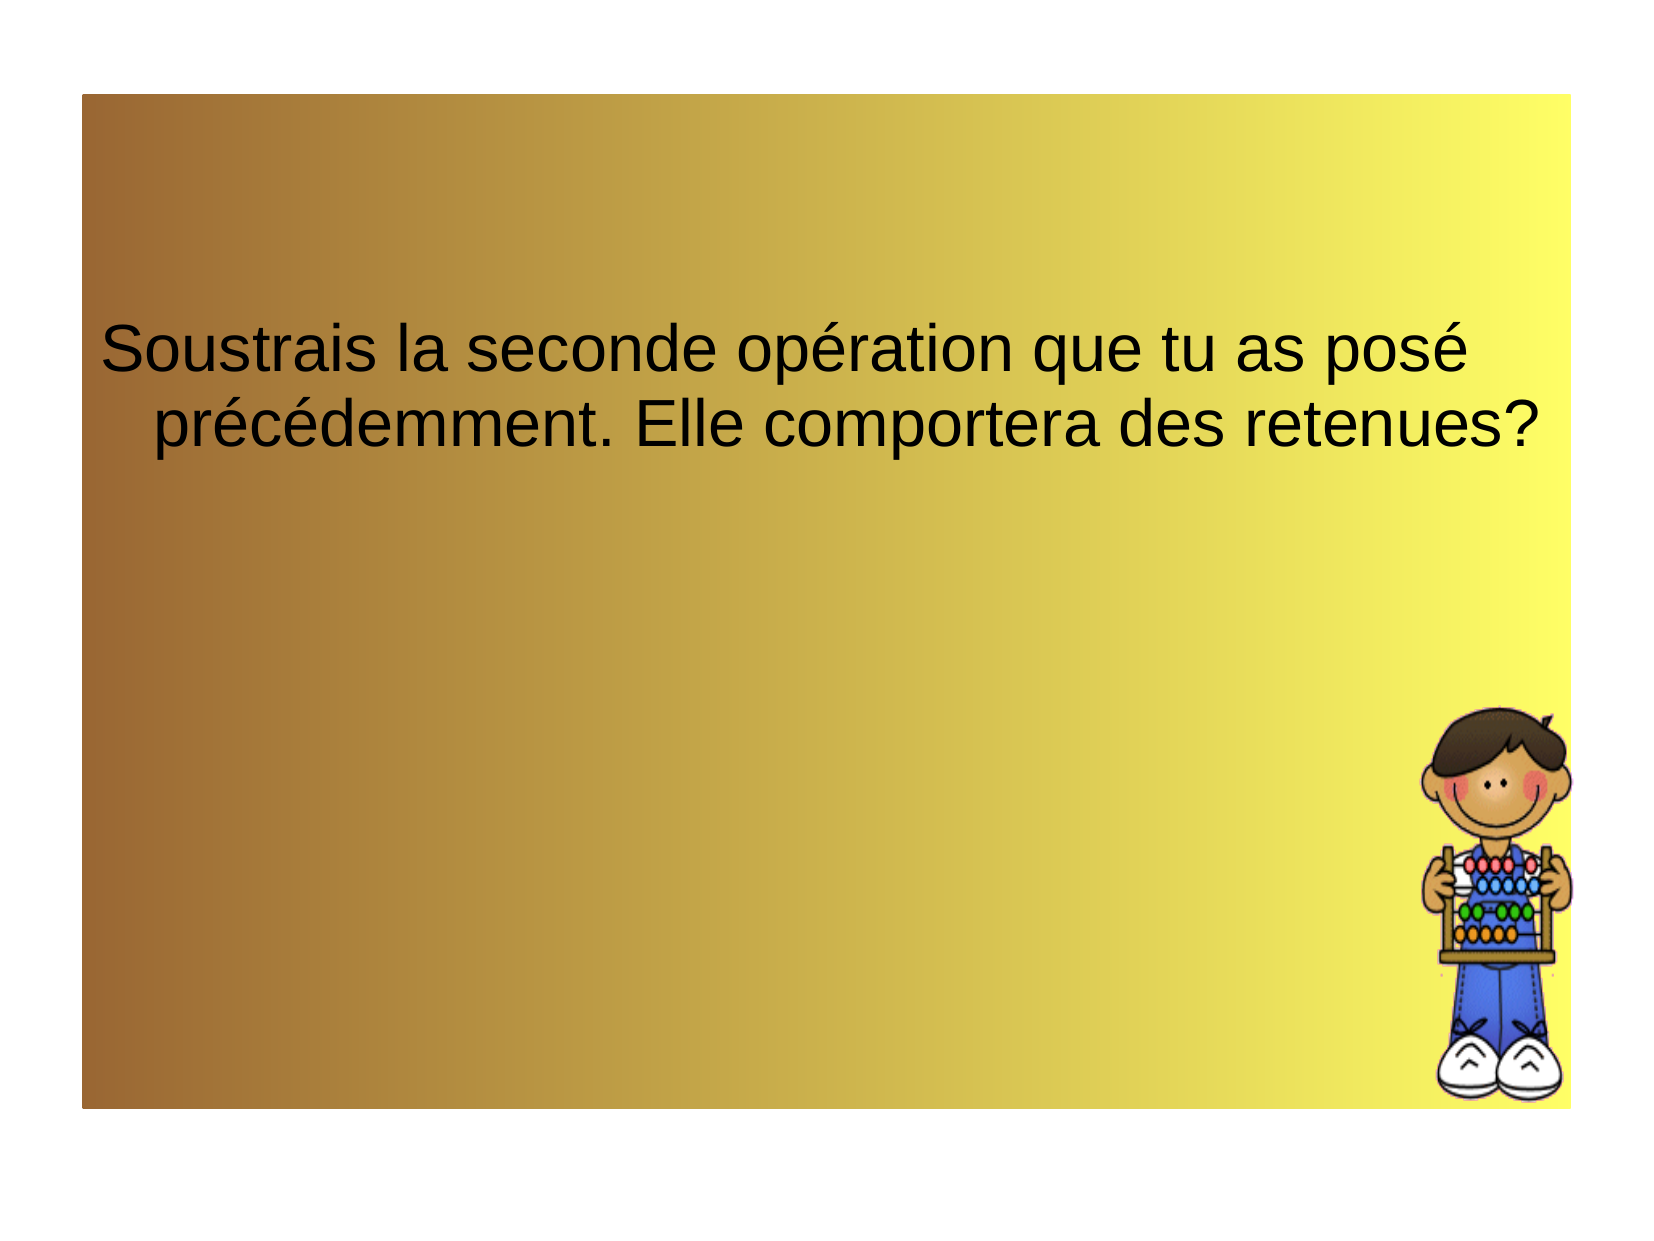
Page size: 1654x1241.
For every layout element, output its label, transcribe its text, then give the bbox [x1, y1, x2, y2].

list Soustrais la seconde opération que tu as posé précédemment. Elle comportera des retenues? [82, 94, 1571, 1109]
picture [1417, 696, 1583, 1111]
